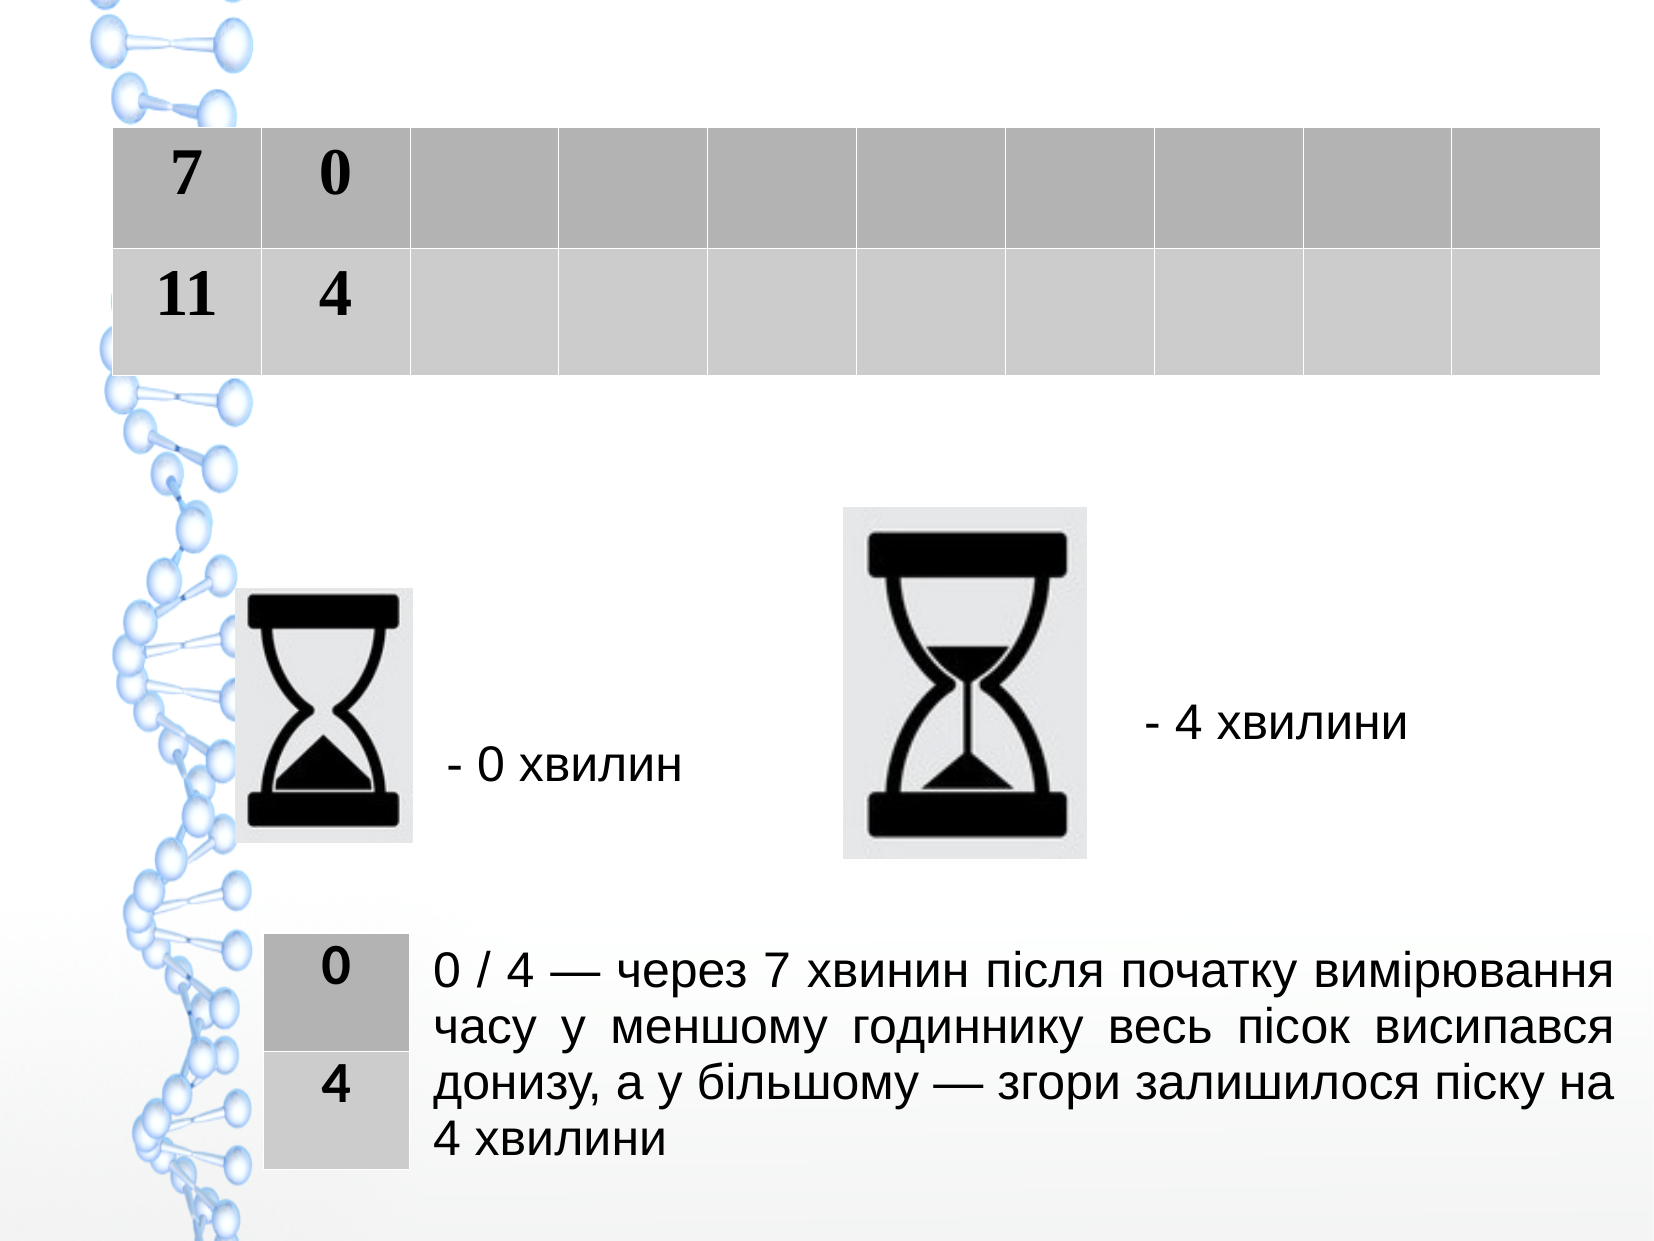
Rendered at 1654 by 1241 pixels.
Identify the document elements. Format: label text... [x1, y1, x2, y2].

table_header [1304, 128, 1451, 248]
table_header [1006, 128, 1154, 248]
table_cell 4 [262, 249, 410, 375]
picture [0, 0, 1654, 1241]
table_cell [1452, 249, 1600, 375]
table_header [857, 128, 1005, 248]
text_box - 0 хвилин [431, 728, 699, 800]
table_cell 4 [264, 1052, 409, 1169]
table_cell [857, 249, 1005, 375]
table_cell [411, 249, 558, 375]
table_cell [559, 249, 707, 375]
table_header 7 [113, 128, 261, 248]
text_box - 4 хвилини [1129, 686, 1425, 813]
table_header [1155, 128, 1303, 248]
table_header [559, 128, 707, 248]
table_cell [1304, 249, 1451, 375]
table_cell 11 [113, 249, 261, 375]
table_header [708, 128, 856, 248]
text_box 0 / 4 — через 7 хвинин після початку вимірювання часу у меншому годиннику весь пісок висипався донизу, а у більшому — згори залишилося піску на 4 хвилини [418, 935, 1630, 1174]
table_cell [1155, 249, 1303, 375]
table_header [1452, 128, 1600, 248]
table_cell [708, 249, 856, 375]
table_header 0 [264, 934, 409, 1051]
table_header [411, 128, 558, 248]
table_header 0 [262, 128, 410, 248]
table_cell [1006, 249, 1154, 375]
